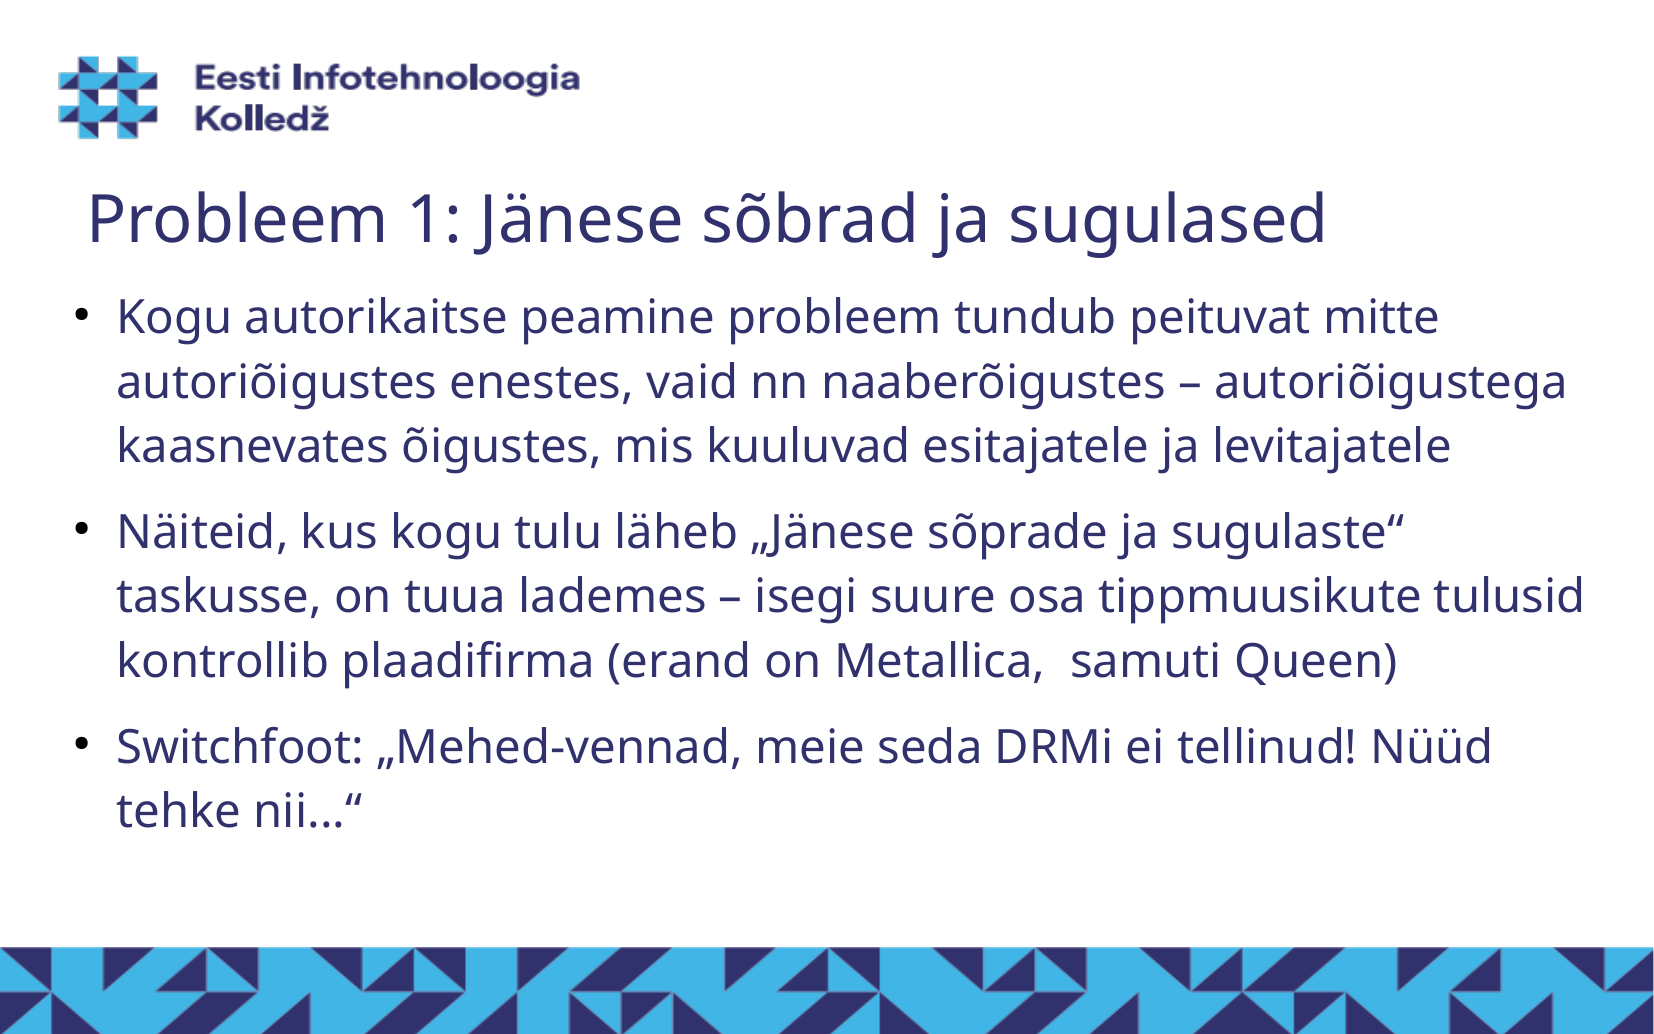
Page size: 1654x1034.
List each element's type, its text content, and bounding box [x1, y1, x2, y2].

list Kogu autorikaitse peamine probleem tundub peituvat mitte autoriõigustes enestes, vaid nn naaberõigustes – autoriõigustega kaasnevates õigustes, mis kuuluvad esitajatele ja levitajatele Näiteid, kus kogu tulu läheb „Jänese sõprade ja sugulaste“ taskusse, on tuua lademes – isegi suure osa tippmuusikute tulusid kontrollib plaadifirma (erand on Metallica, samuti Queen) Switchfoot: „Mehed-vennad, meie seda DRMi ei tellinud! Nüüd tehke nii...“ [59, 283, 1595, 936]
title Probleem 1: Jänese sõbrad ja sugulased [68, 147, 1536, 283]
